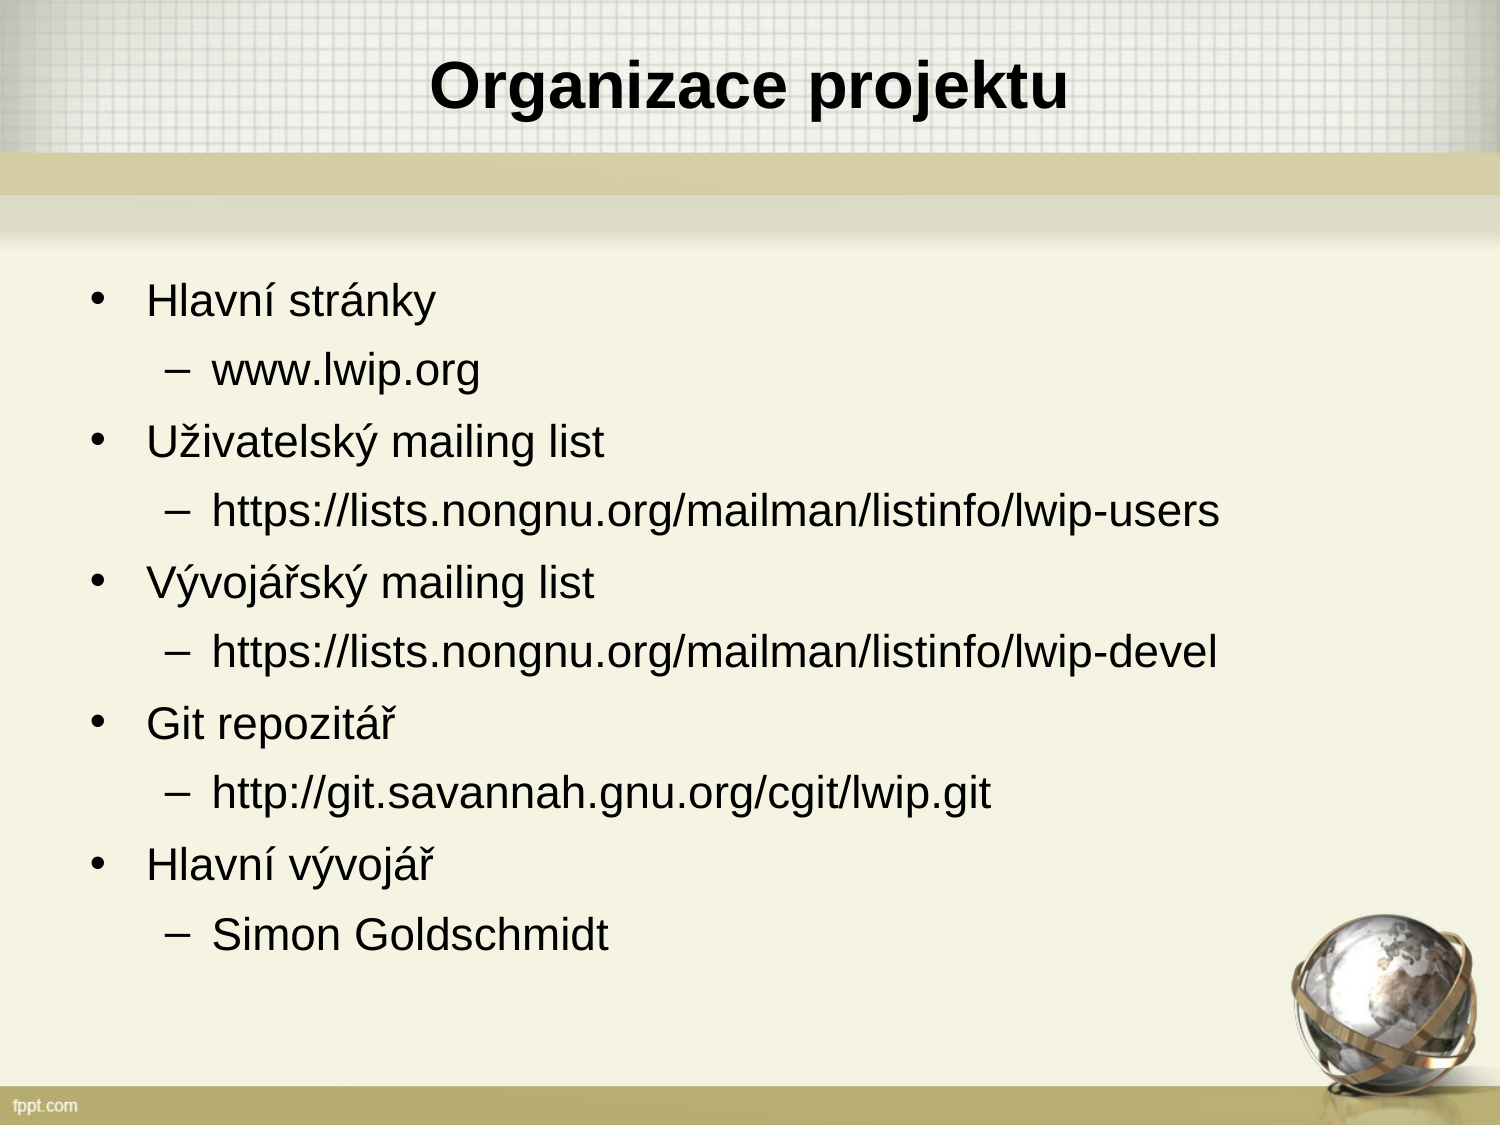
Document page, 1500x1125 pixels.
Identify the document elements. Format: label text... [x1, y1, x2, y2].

picture [0, 0, 1500, 1125]
list Hlavní stránky www.lwip.org Uživatelský mailing list https://lists.nongnu.org/mailman/listinfo/lwip-users Vývojářský mailing list https://lists.nongnu.org/mailman/listinfo/lwip-devel Git repozitář http://git.savannah.gnu.org/cgit/lwip.git Hlavní vývojář Simon Goldschmidt [75, 262, 1426, 1021]
title Organizace projektu [75, 21, 1426, 142]
